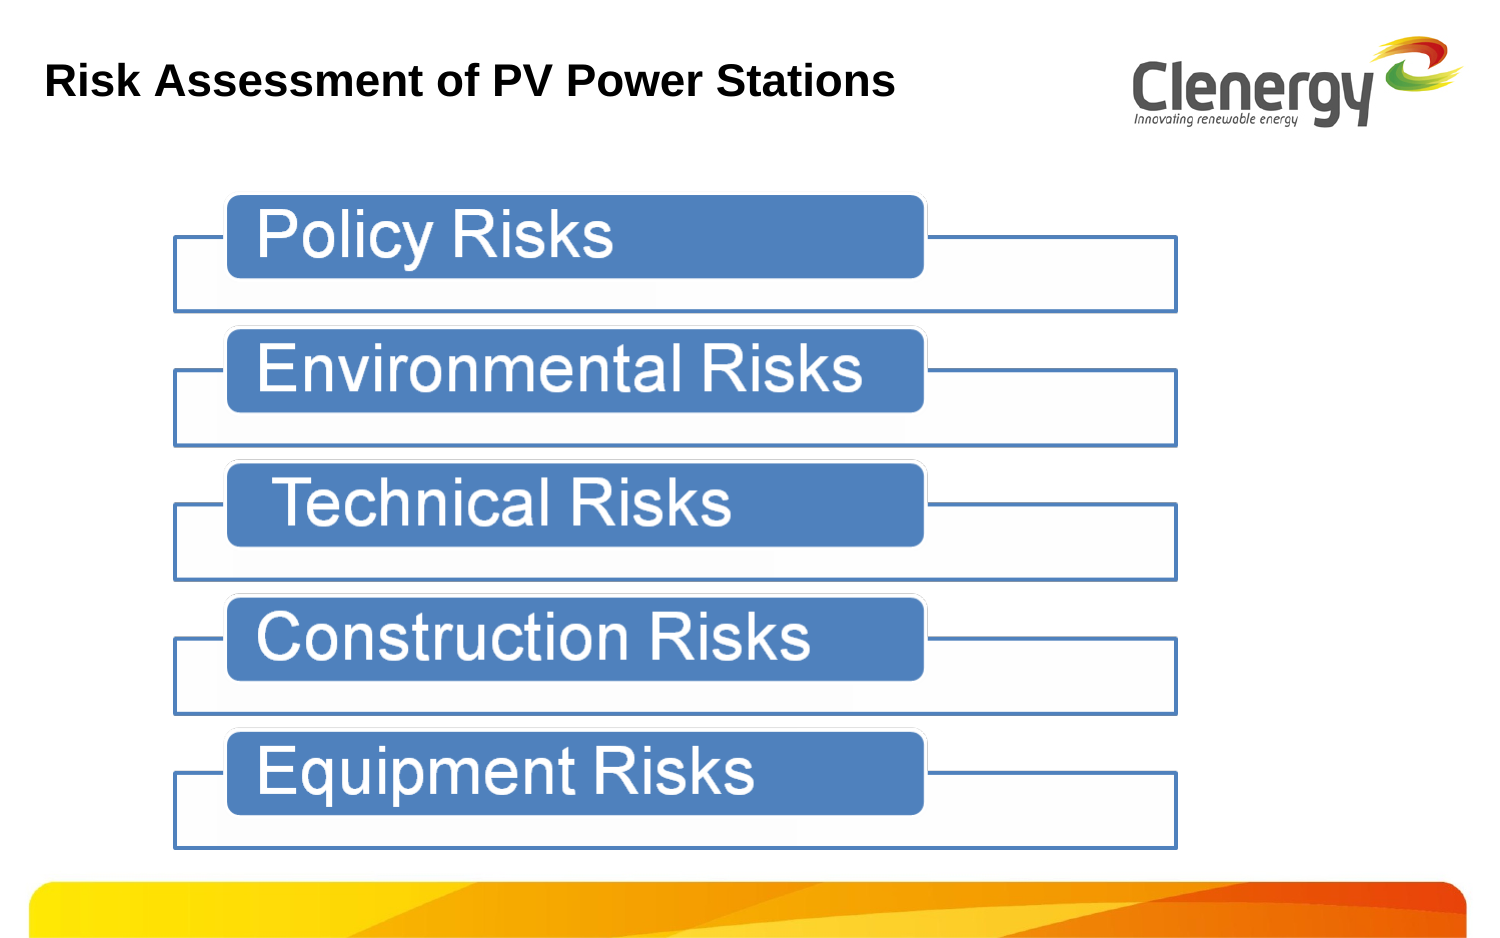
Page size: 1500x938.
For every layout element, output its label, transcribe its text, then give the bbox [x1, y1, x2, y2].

picture [0, 0, 1500, 938]
text_box Risk Assessment of PV Power Stations [29, 43, 1176, 114]
